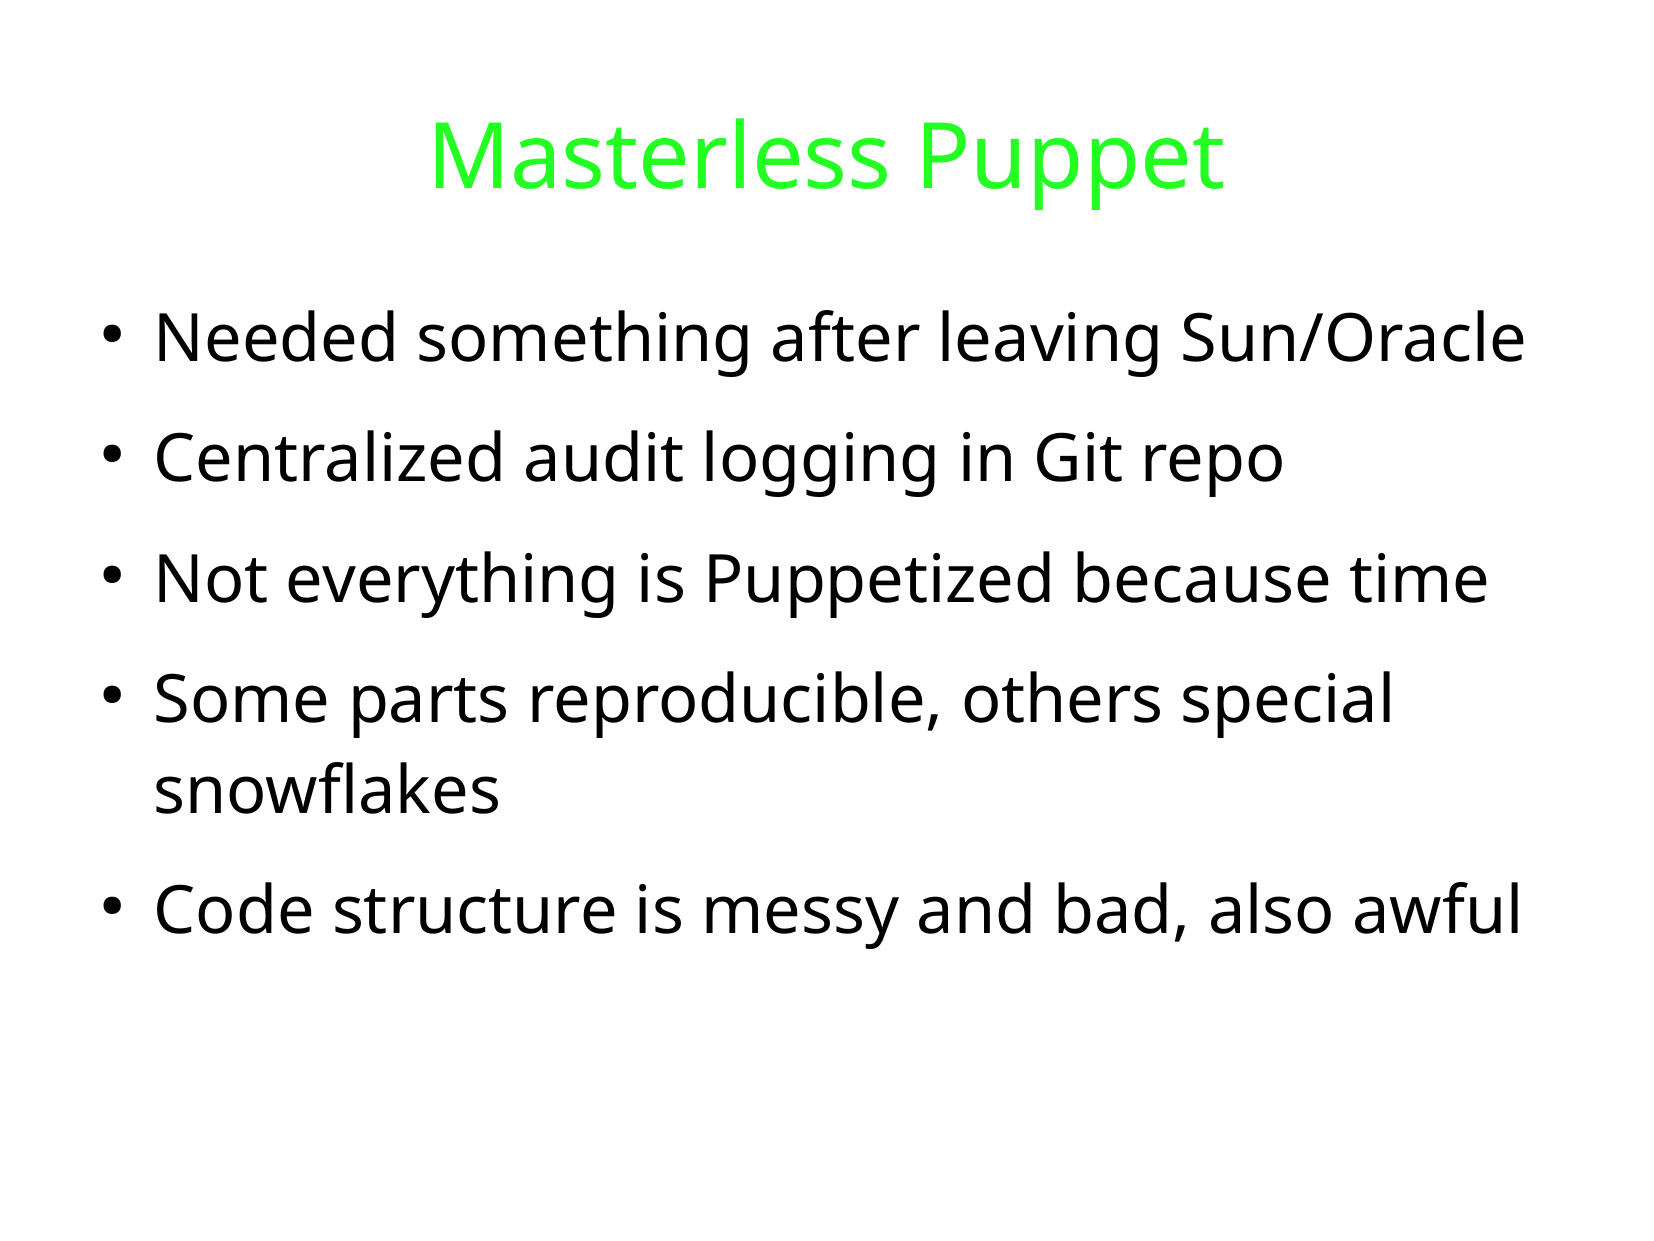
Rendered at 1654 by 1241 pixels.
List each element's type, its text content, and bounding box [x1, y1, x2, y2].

list Needed something after leaving Sun/Oracle Centralized audit logging in Git repo Not everything is Puppetized because time Some parts reproducible, others special snowflakes Code structure is messy and bad, also awful [82, 290, 1571, 1010]
title Masterless Puppet [82, 49, 1571, 257]
